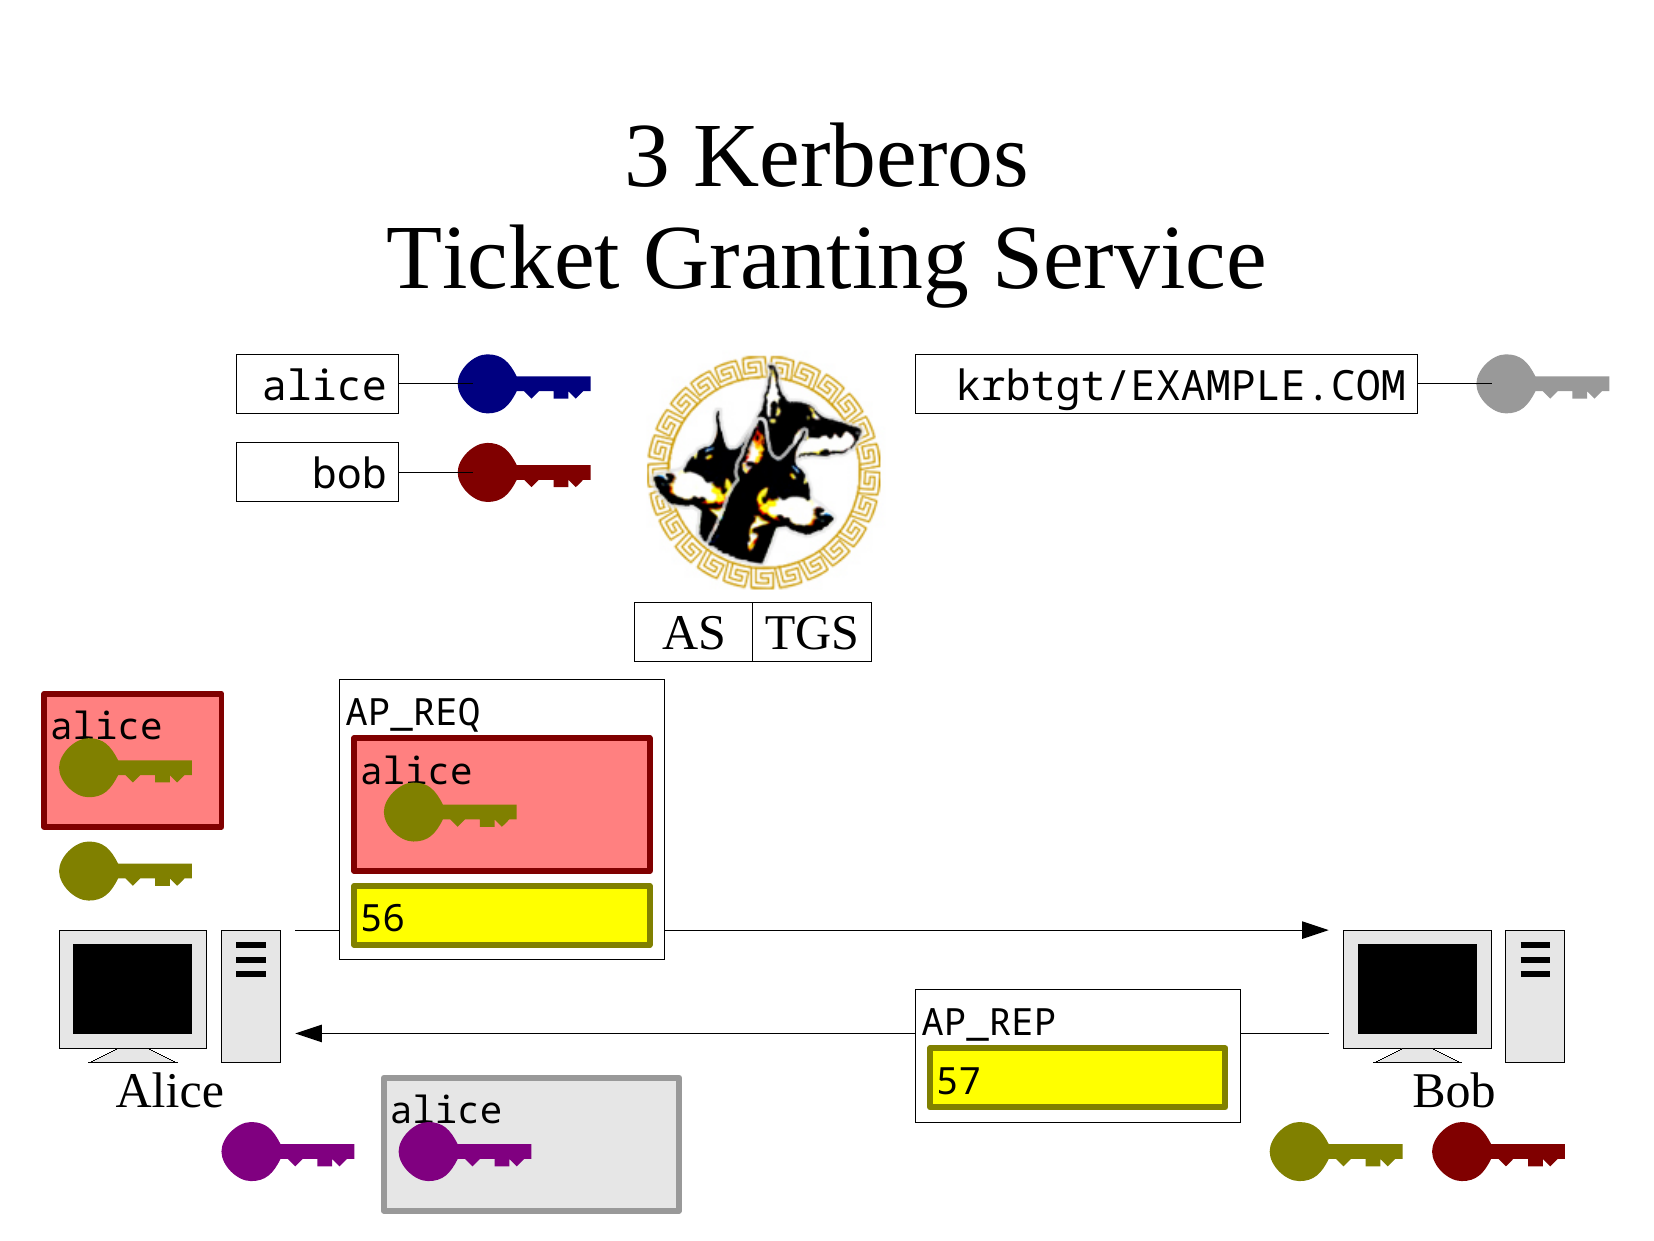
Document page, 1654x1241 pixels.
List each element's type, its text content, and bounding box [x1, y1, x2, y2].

text_box TGS [752, 602, 872, 662]
text_box [457, 442, 591, 502]
text_box Alice [59, 1062, 281, 1119]
text_box 57 [930, 1048, 1226, 1108]
text_box alice [383, 1077, 680, 1211]
picture [635, 339, 901, 618]
text_box Bob [1343, 1062, 1565, 1119]
text_box [59, 930, 207, 1062]
text_box alice [354, 738, 650, 872]
text_box bob [236, 442, 399, 502]
text_box [398, 1122, 532, 1182]
text_box [457, 354, 591, 414]
text_box [1476, 354, 1610, 414]
text_box 56 [354, 885, 650, 945]
text_box [221, 1122, 355, 1182]
text_box [59, 738, 192, 798]
text_box [1343, 930, 1492, 1062]
text_box [1432, 1122, 1565, 1182]
text_box [221, 930, 281, 1062]
text_box AP_REP [915, 989, 1241, 1123]
text_box [59, 841, 192, 901]
text_box [1269, 1122, 1403, 1182]
title 3 Kerberos Ticket Granting Service [121, 102, 1534, 311]
text_box alice [236, 354, 399, 414]
text_box AS [634, 602, 752, 662]
text_box alice [44, 693, 222, 827]
text_box [1505, 930, 1565, 1062]
text_box krbtgt/EXAMPLE.COM [915, 354, 1418, 414]
text_box AP_REQ [339, 679, 665, 960]
text_box [383, 782, 517, 842]
